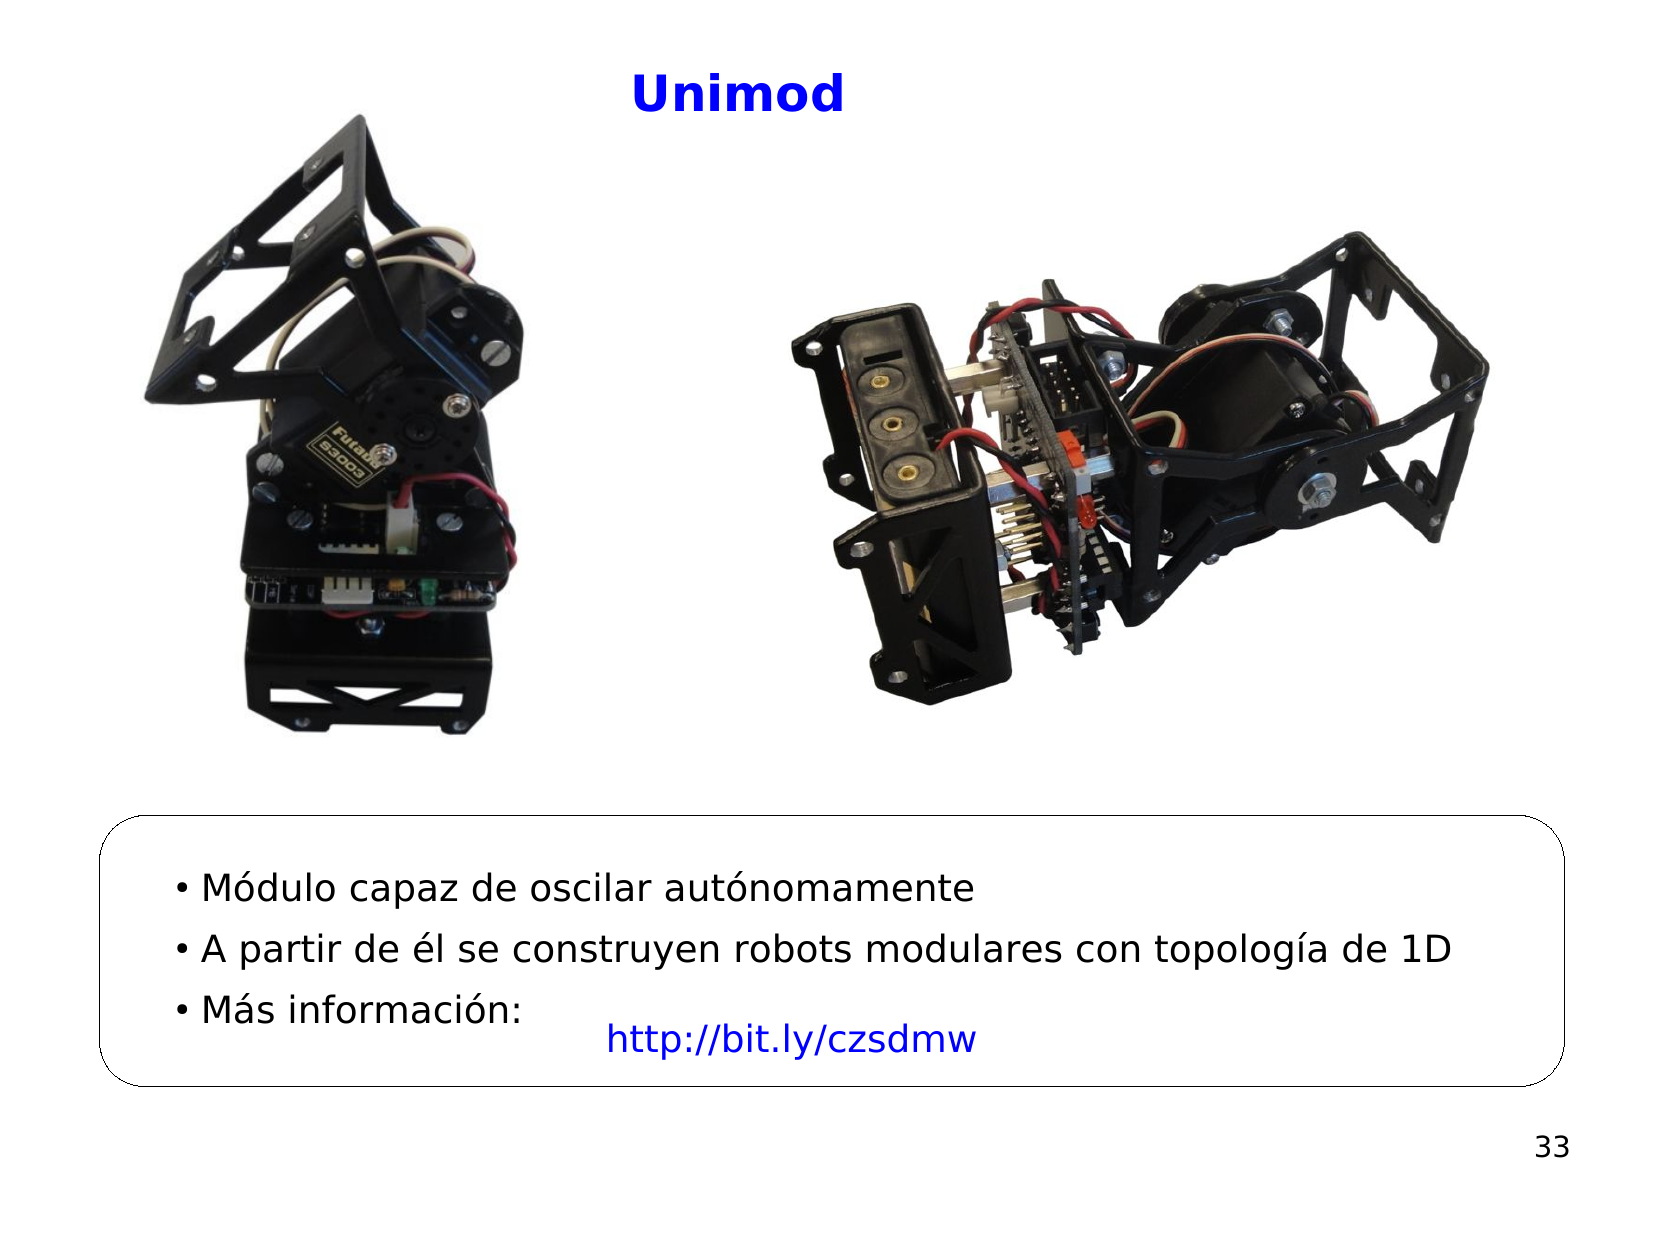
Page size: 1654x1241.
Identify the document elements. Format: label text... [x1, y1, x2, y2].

picture [83, 90, 661, 804]
picture [764, 210, 1510, 724]
text_box http://bit.ly/czsdmw [591, 1010, 994, 1072]
text_box Unimod [616, 57, 862, 131]
text_box Módulo capaz de oscilar autónomamente A partir de él se construyen robots modulares con topología de 1D Más información: [160, 859, 1469, 1066]
